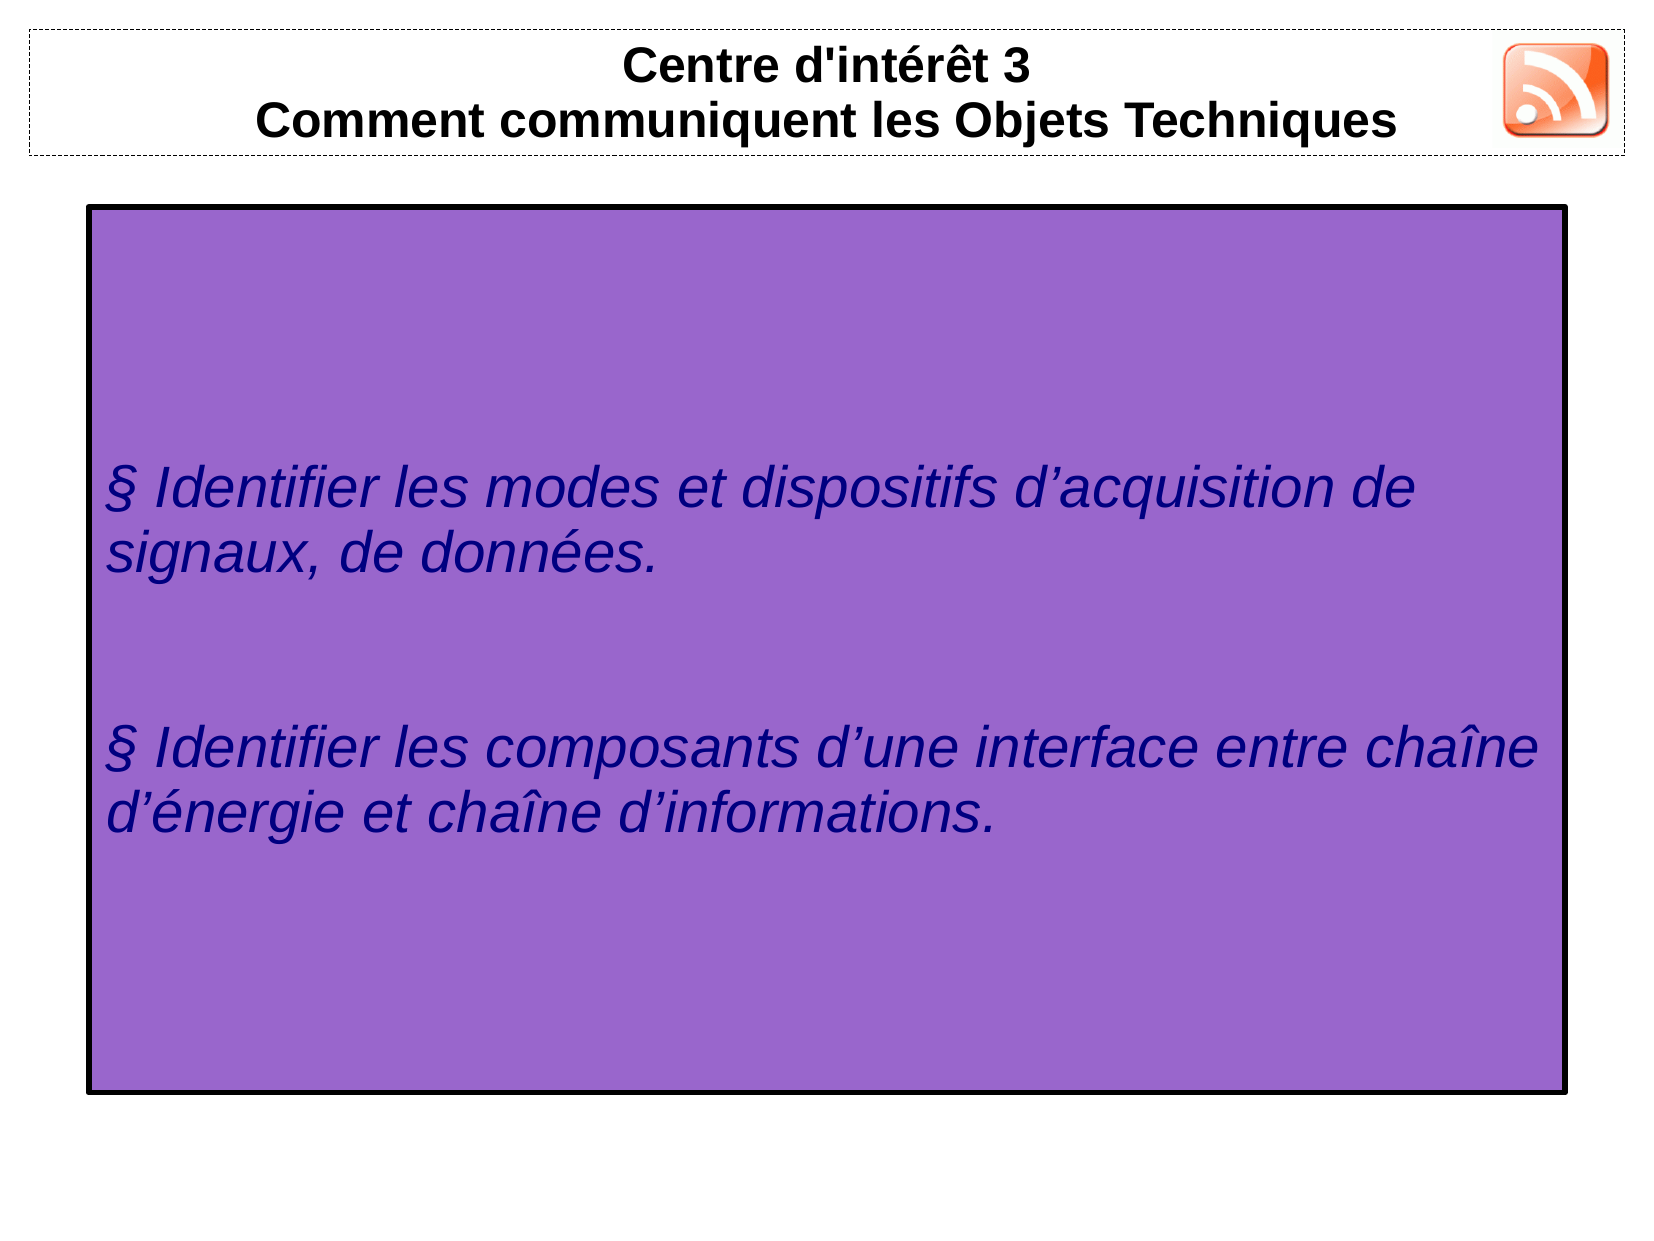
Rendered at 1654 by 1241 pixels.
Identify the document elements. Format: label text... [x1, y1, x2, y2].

text_box Centre d'intérêt 3 Comment communiquent les Objets Techniques [29, 29, 1625, 156]
text_box § Identifier les modes et dispositifs d’acquisition de signaux, de données. § Identifier les composants d’une interface entre chaîne d’énergie et chaîne d’informations. [88, 206, 1565, 1093]
